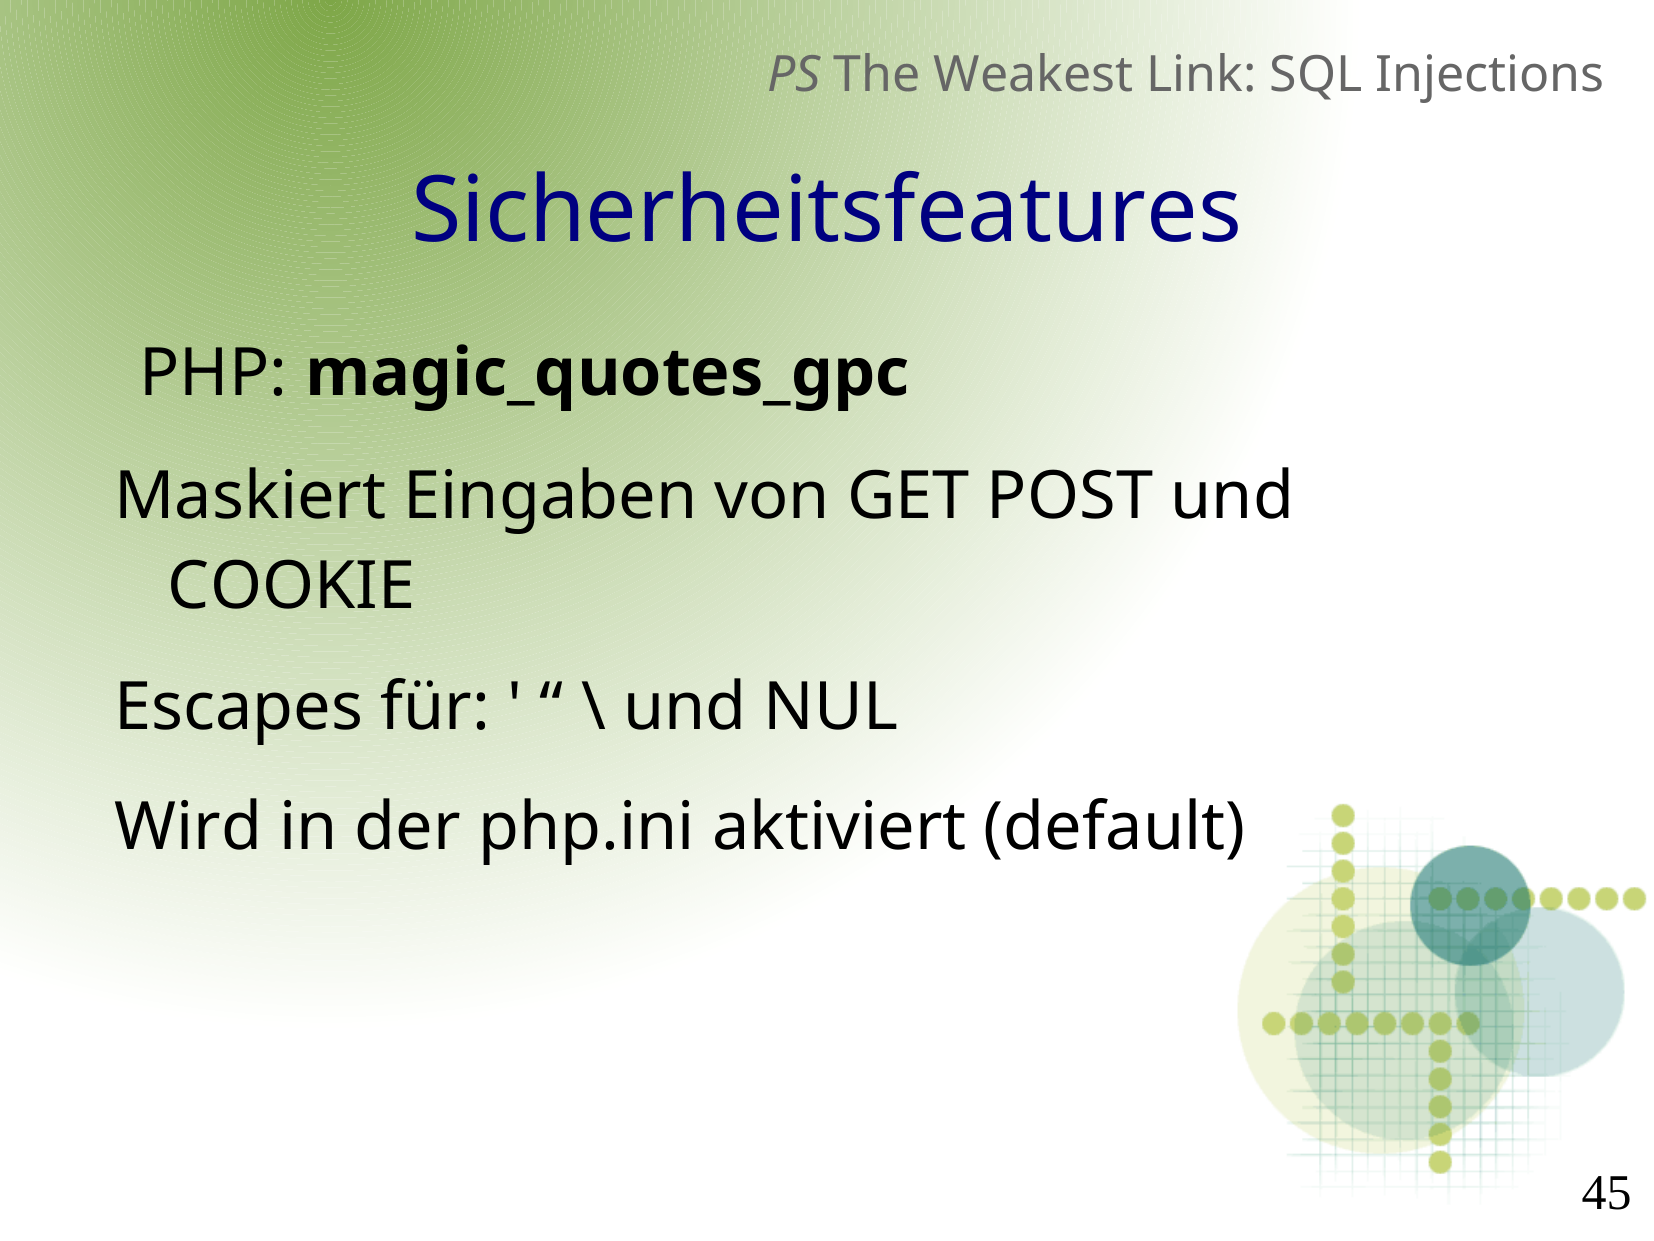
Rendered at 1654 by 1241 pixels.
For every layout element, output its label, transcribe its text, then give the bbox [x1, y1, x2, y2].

list PHP: magic_quotes_gpc [121, 324, 1510, 429]
list Maskiert Eingaben von GET POST und COOKIE Escapes für: ' “ \ und NUL Wird in der php.ini aktiviert (default) [96, 446, 1509, 1123]
title Sicherheitsfeatures [121, 102, 1534, 311]
picture [1224, 792, 1654, 1211]
